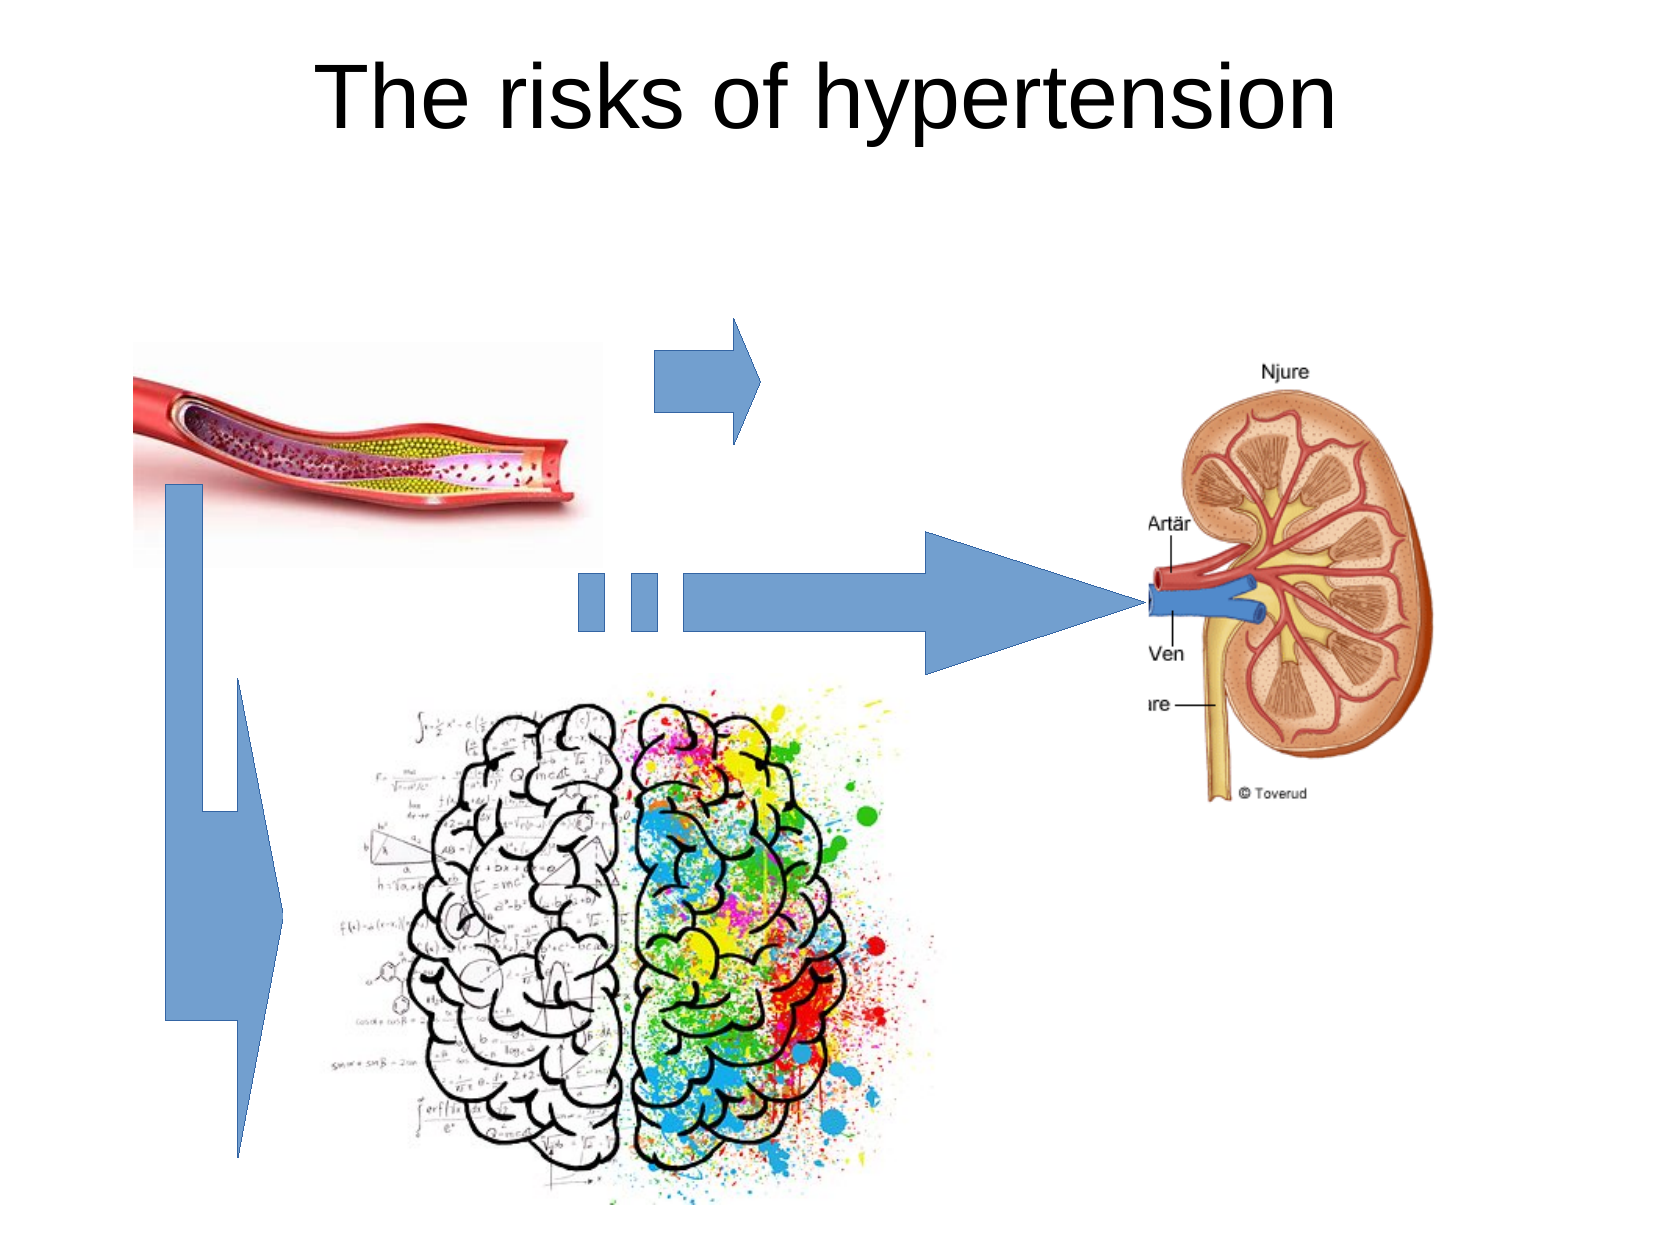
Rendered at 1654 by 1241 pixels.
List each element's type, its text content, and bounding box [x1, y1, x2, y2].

picture [1148, 295, 1477, 827]
picture [283, 673, 981, 1205]
picture [133, 342, 603, 568]
text_box [683, 531, 1146, 675]
text_box [631, 573, 658, 632]
title The risks of hypertension [82, 0, 1571, 196]
text_box [578, 573, 605, 632]
text_box [165, 484, 283, 1158]
text_box [654, 318, 761, 445]
